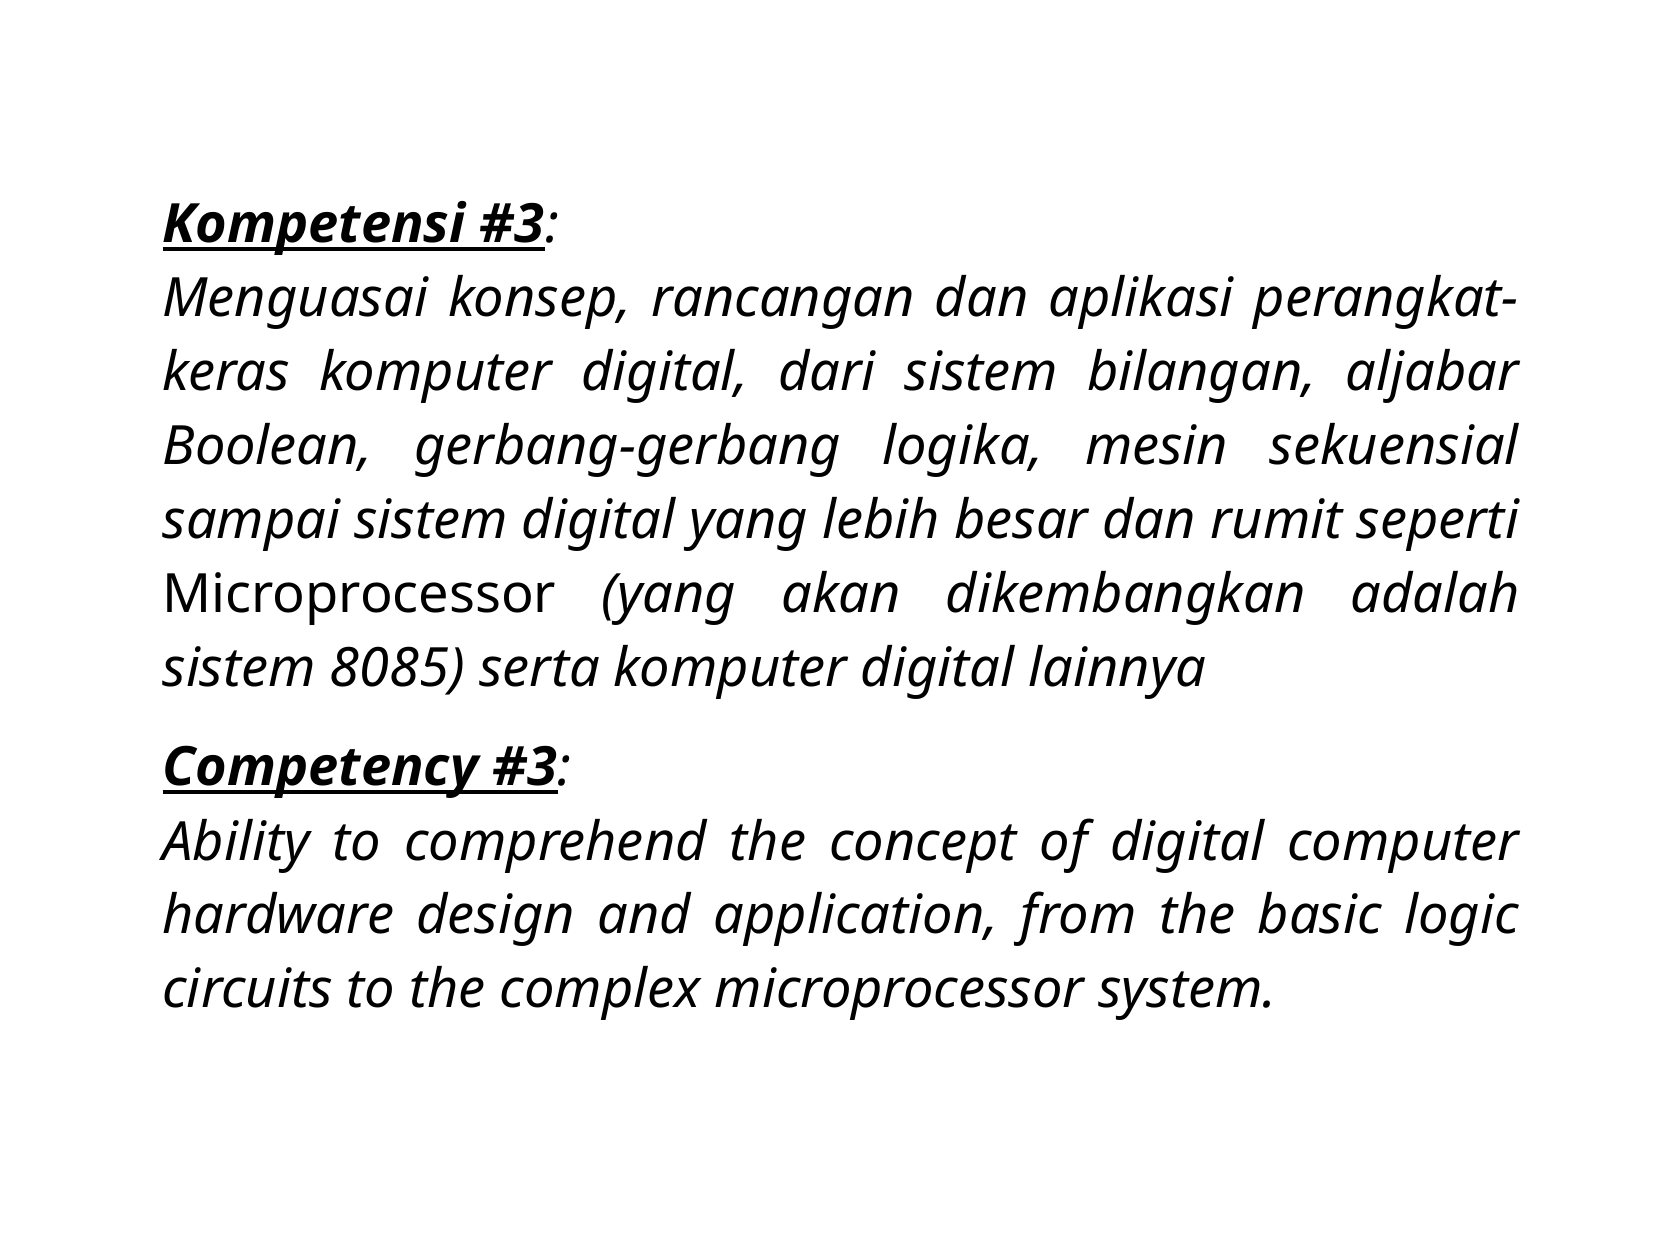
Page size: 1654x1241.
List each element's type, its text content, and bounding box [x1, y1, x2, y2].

text_box Kompetensi #3: Menguasai konsep, rancangan dan aplikasi perangkat-keras komputer digital, dari sistem bilangan, aljabar Boolean, gerbang-gerbang logika, mesin sekuensial sampai sistem digital yang lebih besar dan rumit seperti Microprocessor (yang akan dikembangkan adalah sistem 8085) serta komputer digital lainnya [147, 177, 1536, 697]
text_box Competency #3: Ability to comprehend the concept of digital computer hardware design and application, from the basic logic circuits to the complex microprocessor system. [147, 720, 1536, 1051]
